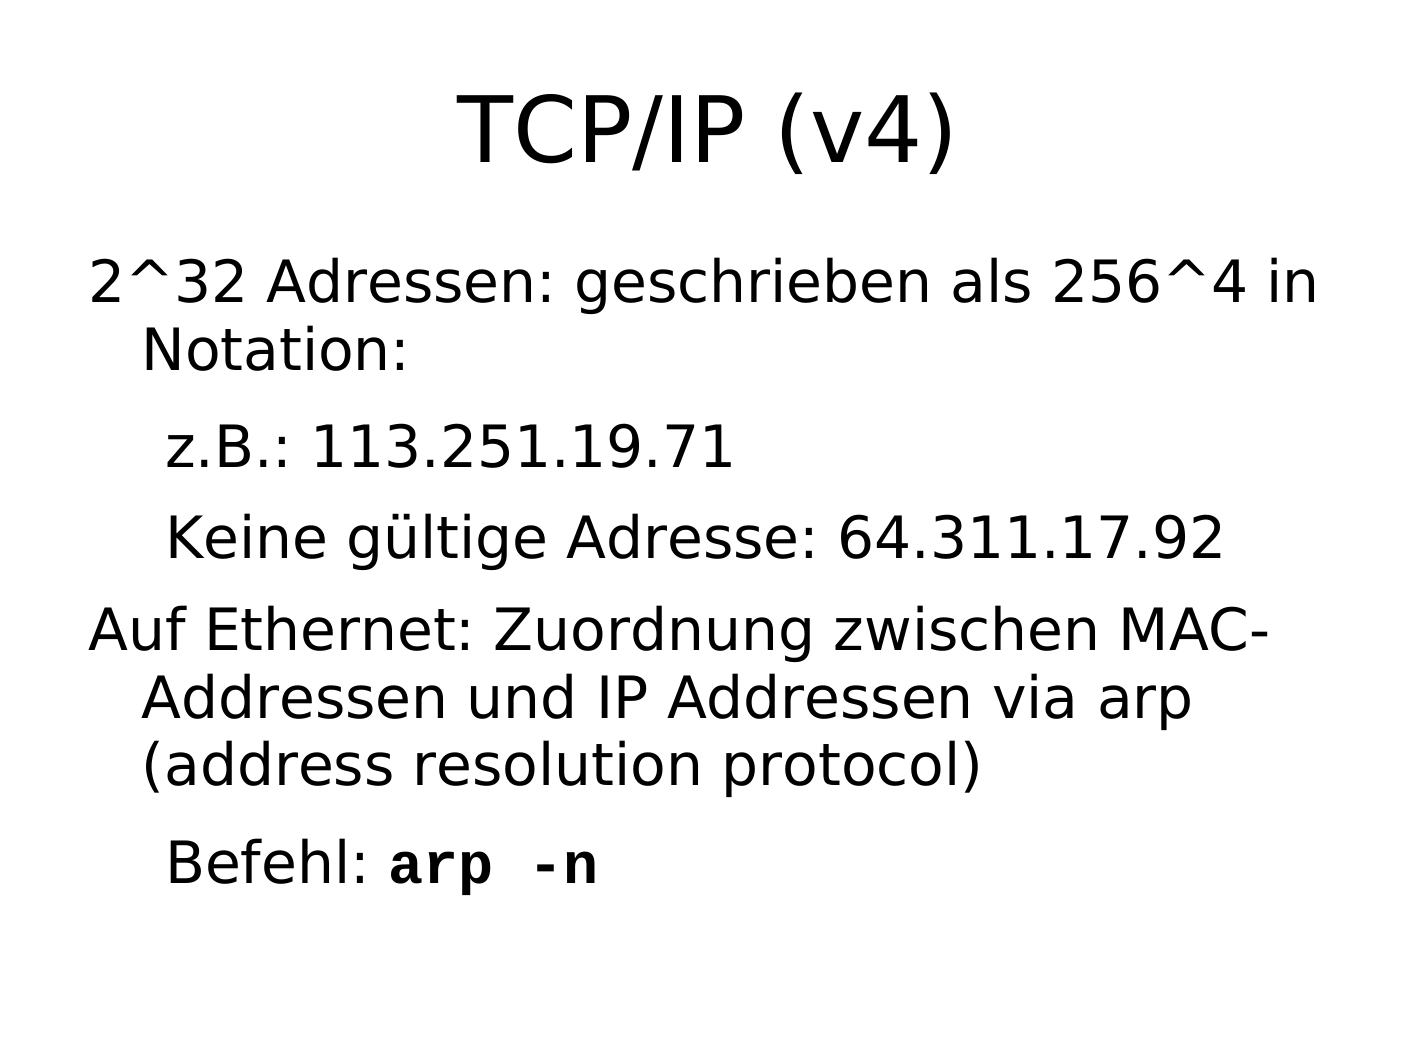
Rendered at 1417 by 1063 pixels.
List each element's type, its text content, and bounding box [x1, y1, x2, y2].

title TCP/IP (v4) [70, 49, 1346, 213]
list 2^32 Adressen: geschrieben als 256^4 in Notation: z.B.: 113.251.19.71 Keine gültige Adresse: 64.311.17.92 Auf Ethernet: Zuordnung zwischen MAC-Addressen und IP Addressen via arp (address resolution protocol) Befehl: arp -n [70, 248, 1346, 936]
